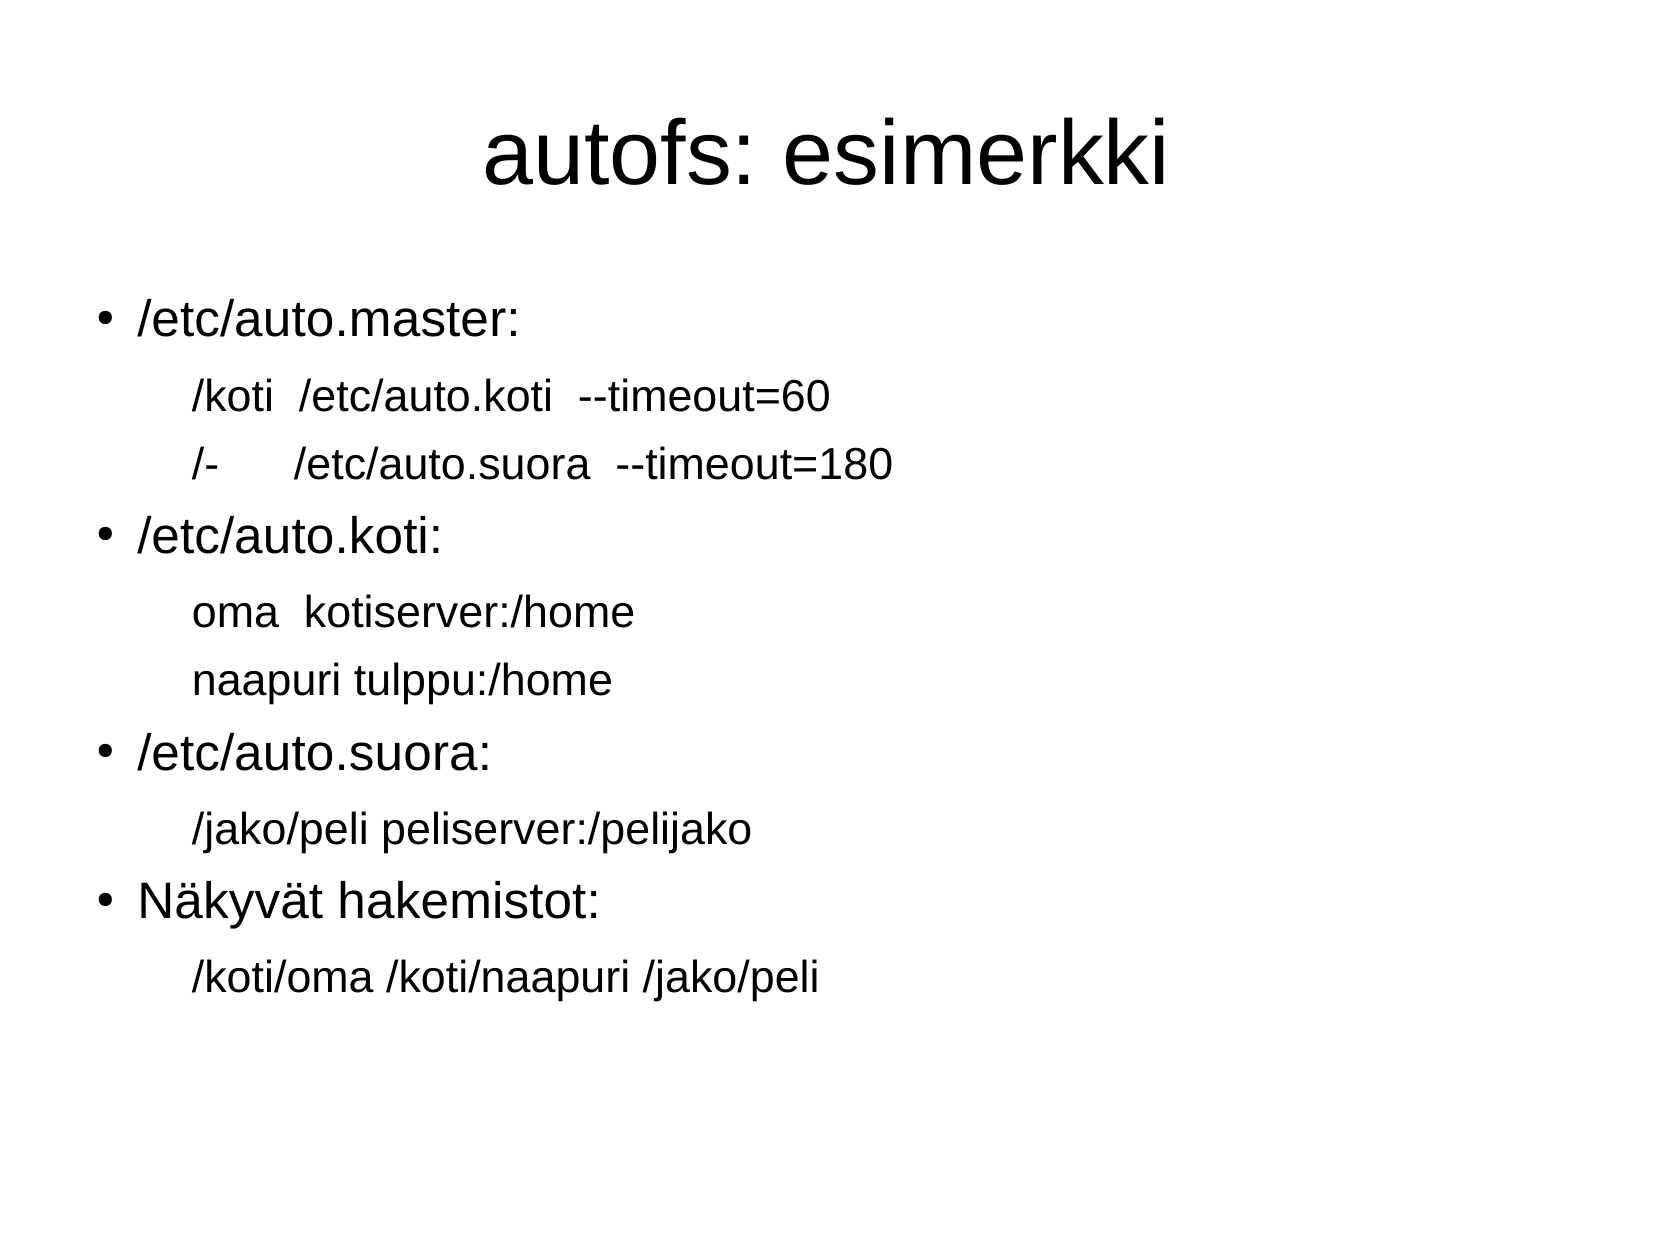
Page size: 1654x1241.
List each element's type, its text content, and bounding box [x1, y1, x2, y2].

list /etc/auto.master: /koti /etc/auto.koti --timeout=60 /- /etc/auto.suora --timeout=180 /etc/auto.koti: oma kotiserver:/home naapuri tulppu:/home /etc/auto.suora: /jako/peli peliserver:/pelijako Näkyvät hakemistot: /koti/oma /koti/naapuri /jako/peli [82, 290, 1571, 1010]
title autofs: esimerkki [82, 49, 1571, 257]
